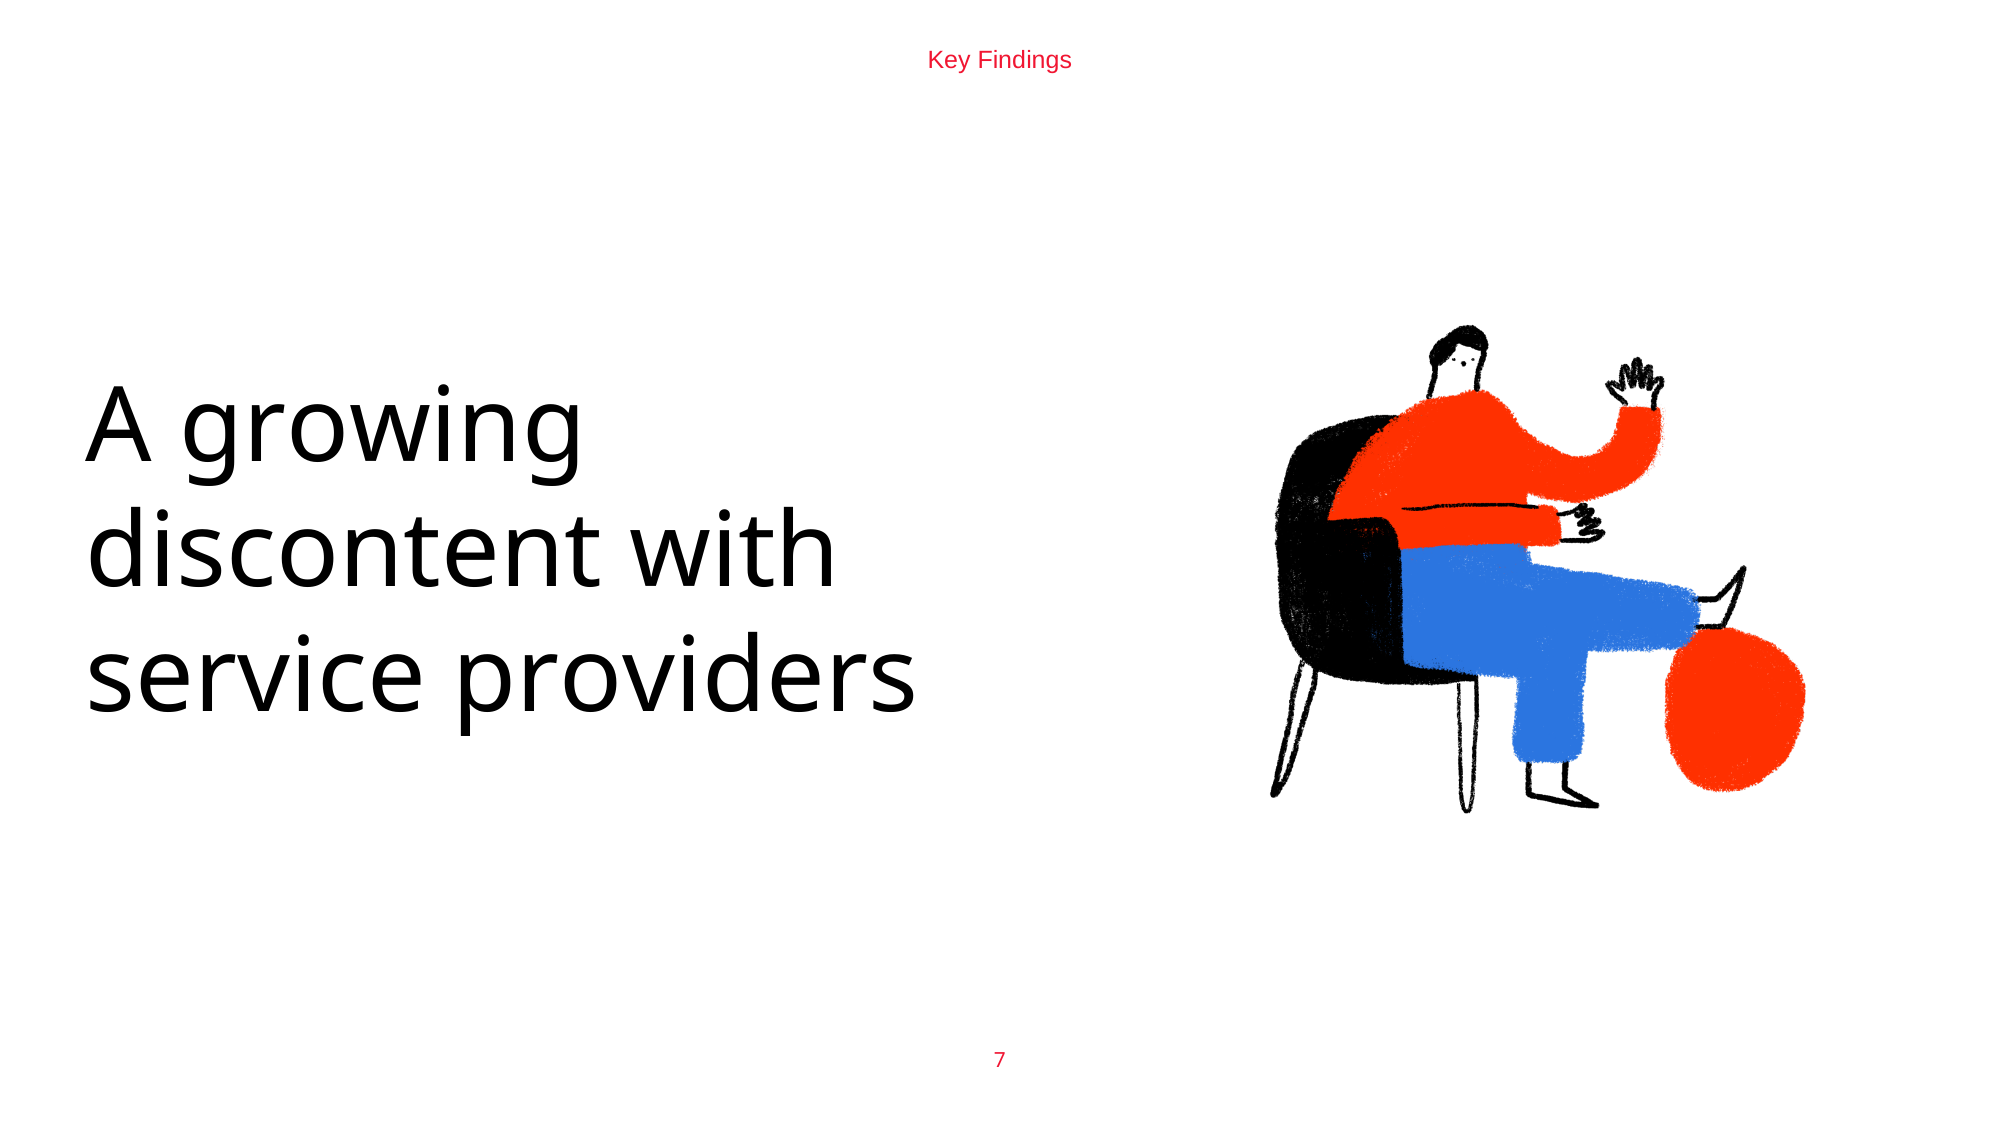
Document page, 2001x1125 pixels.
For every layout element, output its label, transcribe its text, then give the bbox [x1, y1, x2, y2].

text_box Key Findings [864, 40, 1136, 79]
picture [1086, 231, 1963, 852]
text_box 13 [955, 1018, 1045, 1123]
text_box A growing discontent with service providers [79, 195, 1290, 1018]
